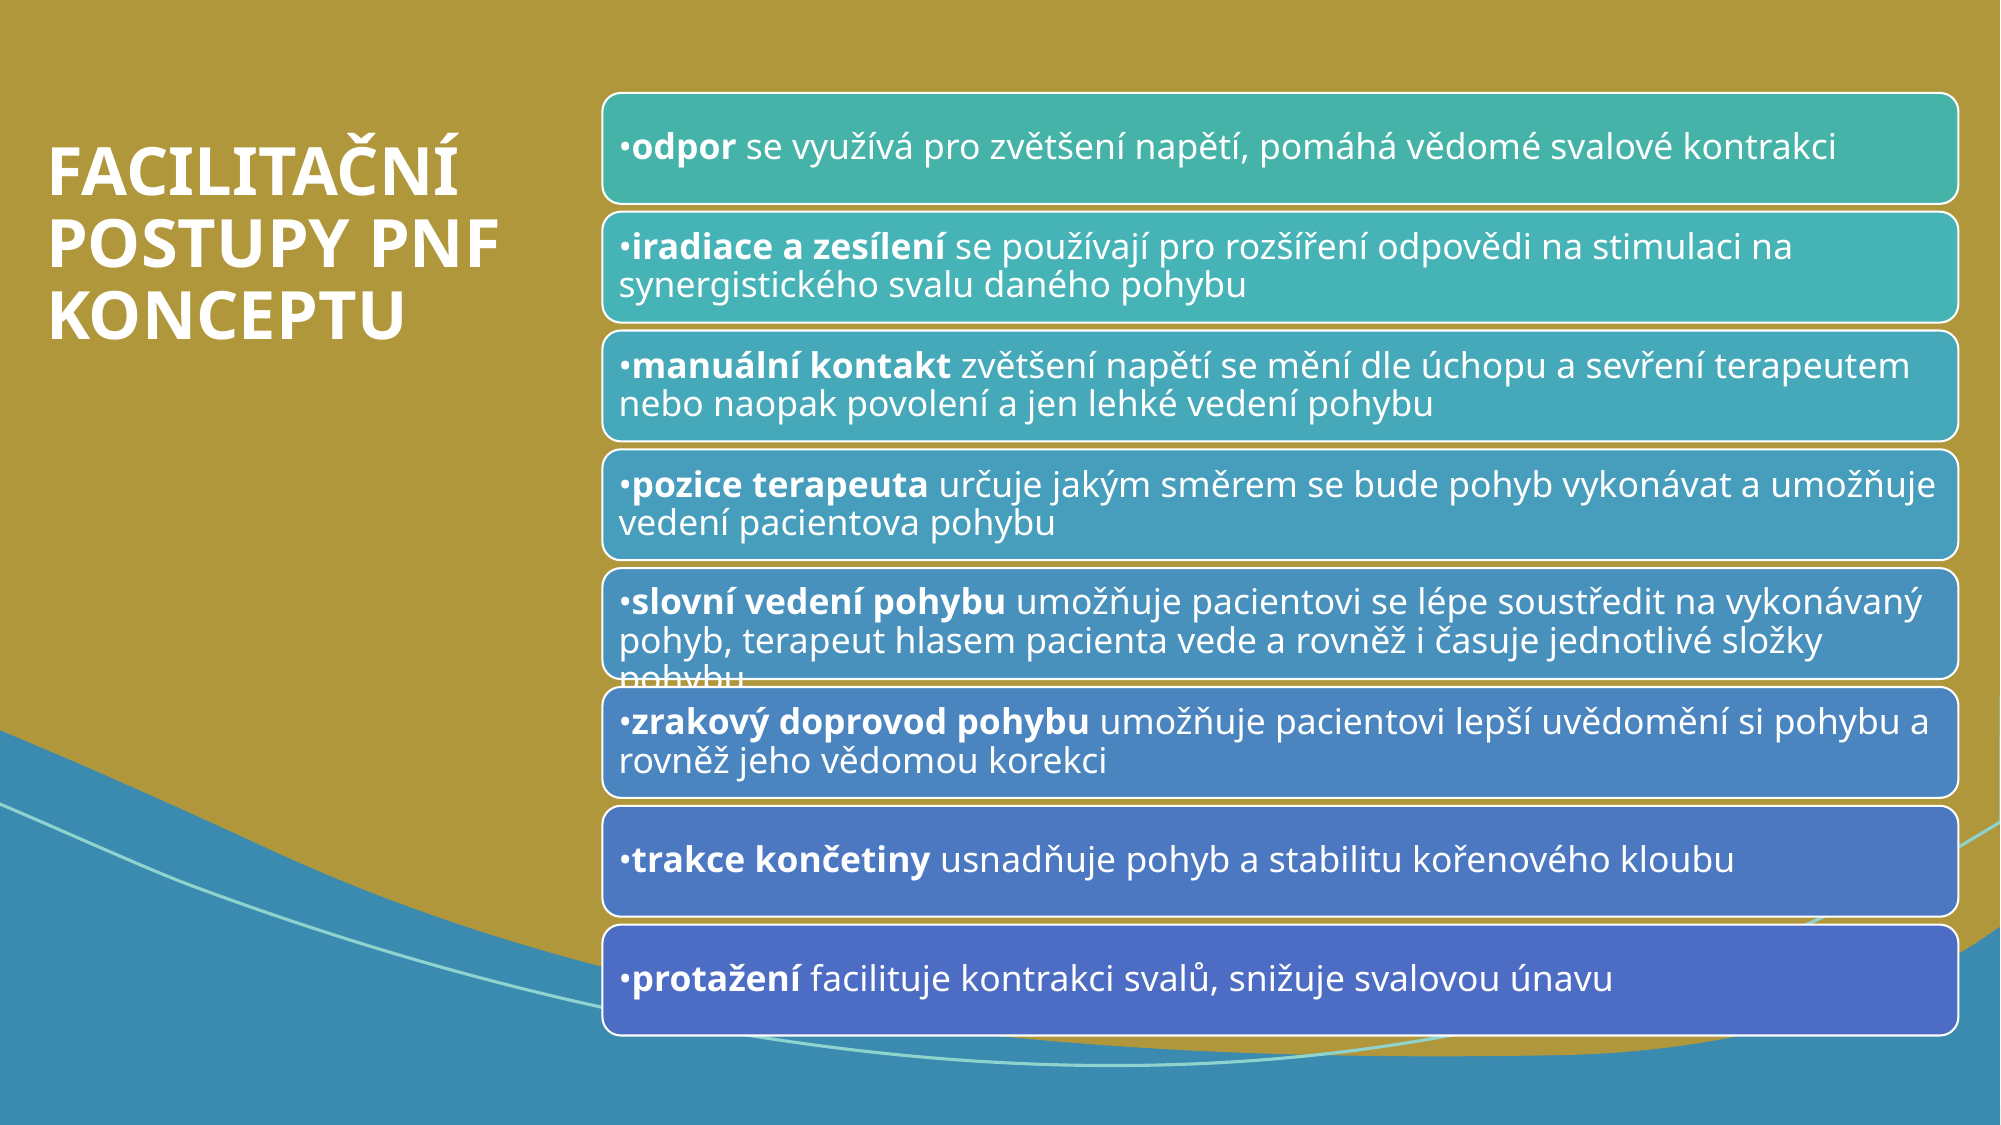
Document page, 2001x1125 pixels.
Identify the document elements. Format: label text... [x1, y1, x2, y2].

text_box [0, 807, 2000, 1125]
text_box •zrakový doprovod pohybu umožňuje pacientovi lepší uvědomění si pohybu a rovněž jeho vědomou korekci [602, 686, 1959, 798]
text_box •odpor se využívá pro zvětšení napětí, pomáhá vědomé svalové kontrakci [602, 92, 1959, 204]
text_box •slovní vedení pohybu umožňuje pacientovi se lépe soustředit na vykonávaný pohyb, terapeut hlasem pacienta vede a rovněž i časuje jednotlivé složky pohybu [602, 568, 1959, 680]
text_box •manuální kontakt zvětšení napětí se mění dle úchopu a sevření terapeutem nebo naopak povolení a jen lehké vedení pohybu [602, 330, 1959, 442]
text_box •protažení facilituje kontrakci svalů, snižuje svalovou únavu [602, 924, 1959, 1036]
text_box [770, 1036, 1432, 1063]
text_box •trakce končetiny usnadňuje pohyb a stabilitu kořenového kloubu [602, 805, 1959, 917]
text_box [0, 0, 2000, 1005]
text_box •iradiace a zesílení se používají pro rozšíření odpovědi na stimulaci na synergistického svalu daného pohybu [602, 211, 1959, 323]
title FACILITAČNÍ POSTUPY PNF KONCEPTU [31, 130, 622, 506]
text_box •pozice terapeuta určuje jakým směrem se bude pohyb vykonávat a umožňuje vedení pacientova pohybu [602, 449, 1959, 561]
